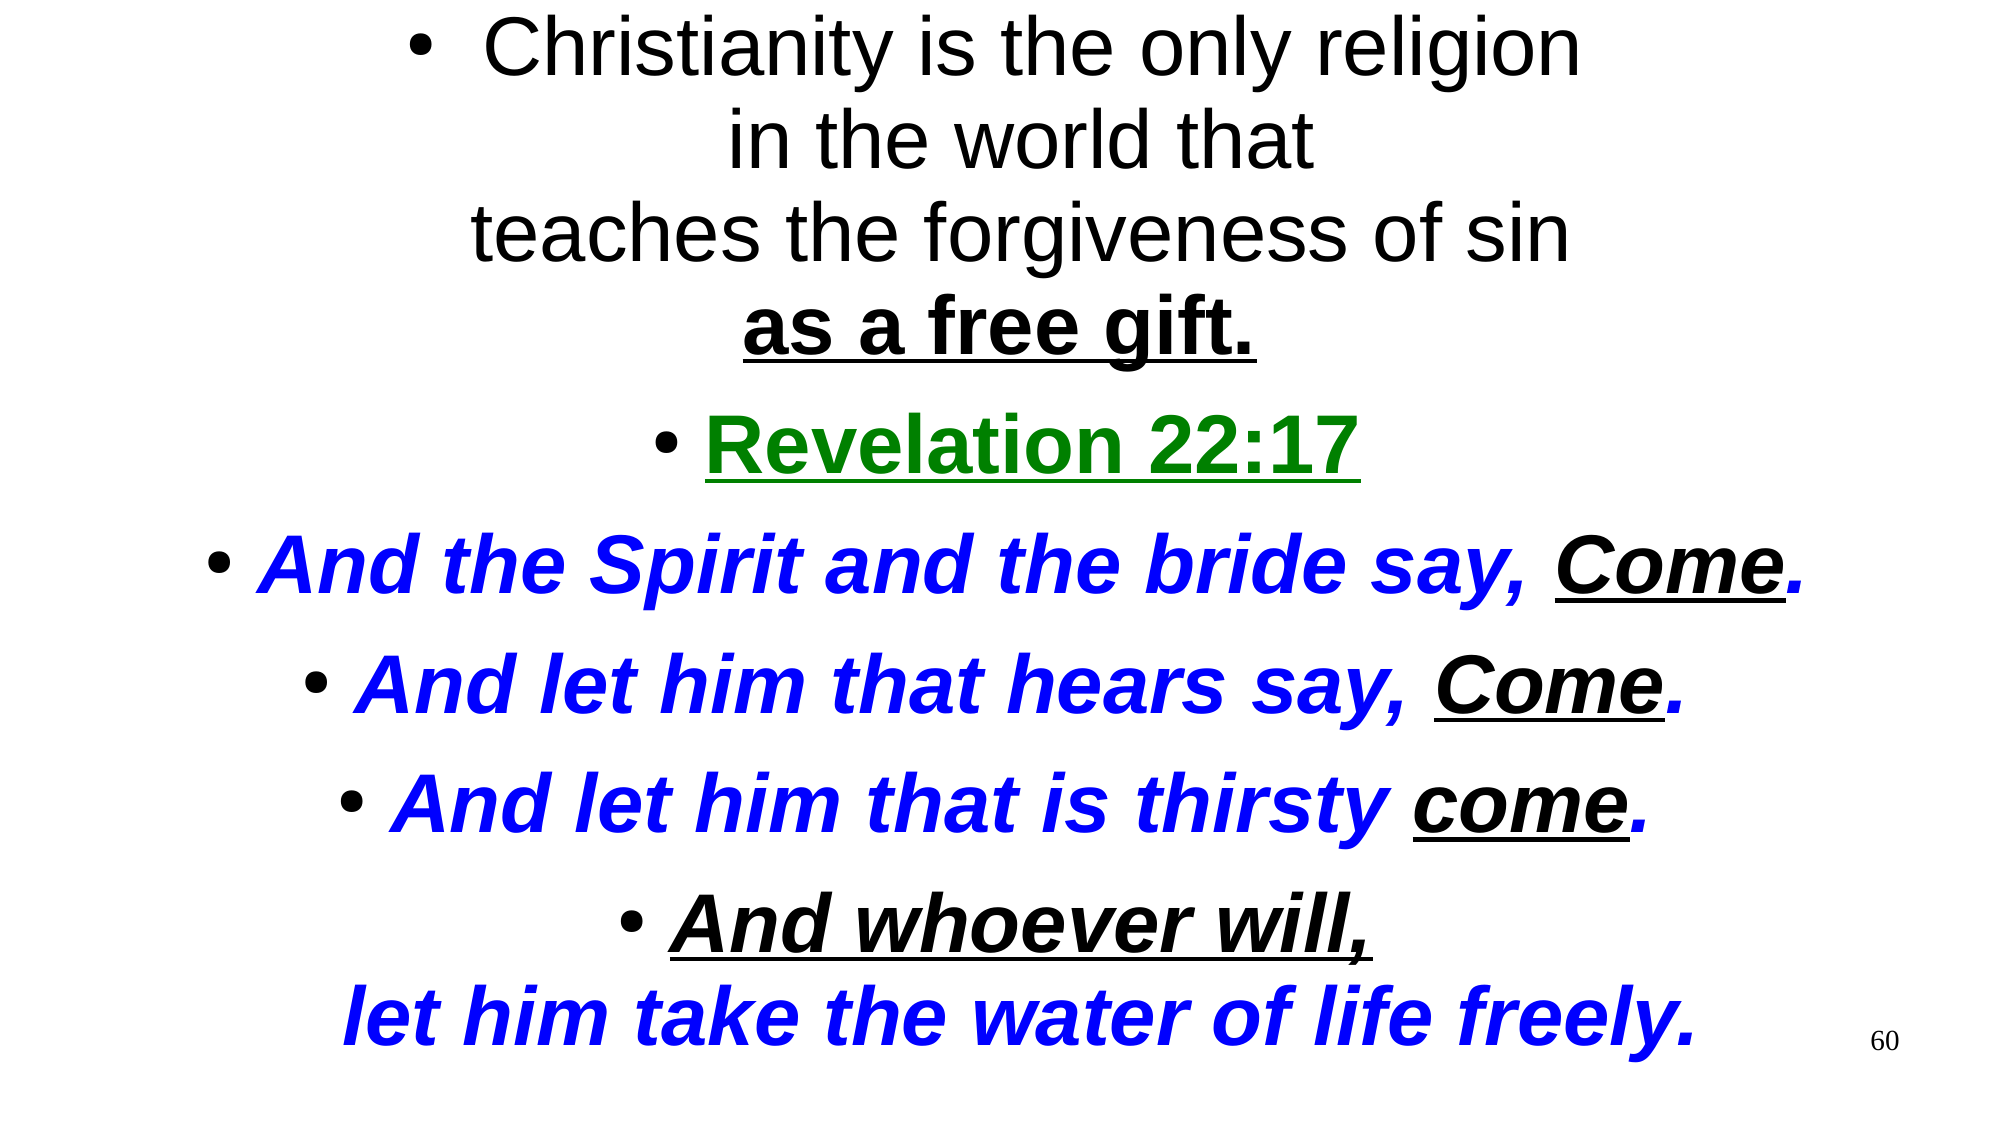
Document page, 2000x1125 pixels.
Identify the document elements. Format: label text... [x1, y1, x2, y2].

list Christianity is the only religion in the world that teaches the forgiveness of sin as a free gift. Revelation 22:17 And the Spirit and the bride say, Come. And let him that hears say, Come. And let him that is thirsty come. And whoever will, let him take the water of life freely. [0, 0, 1996, 1123]
